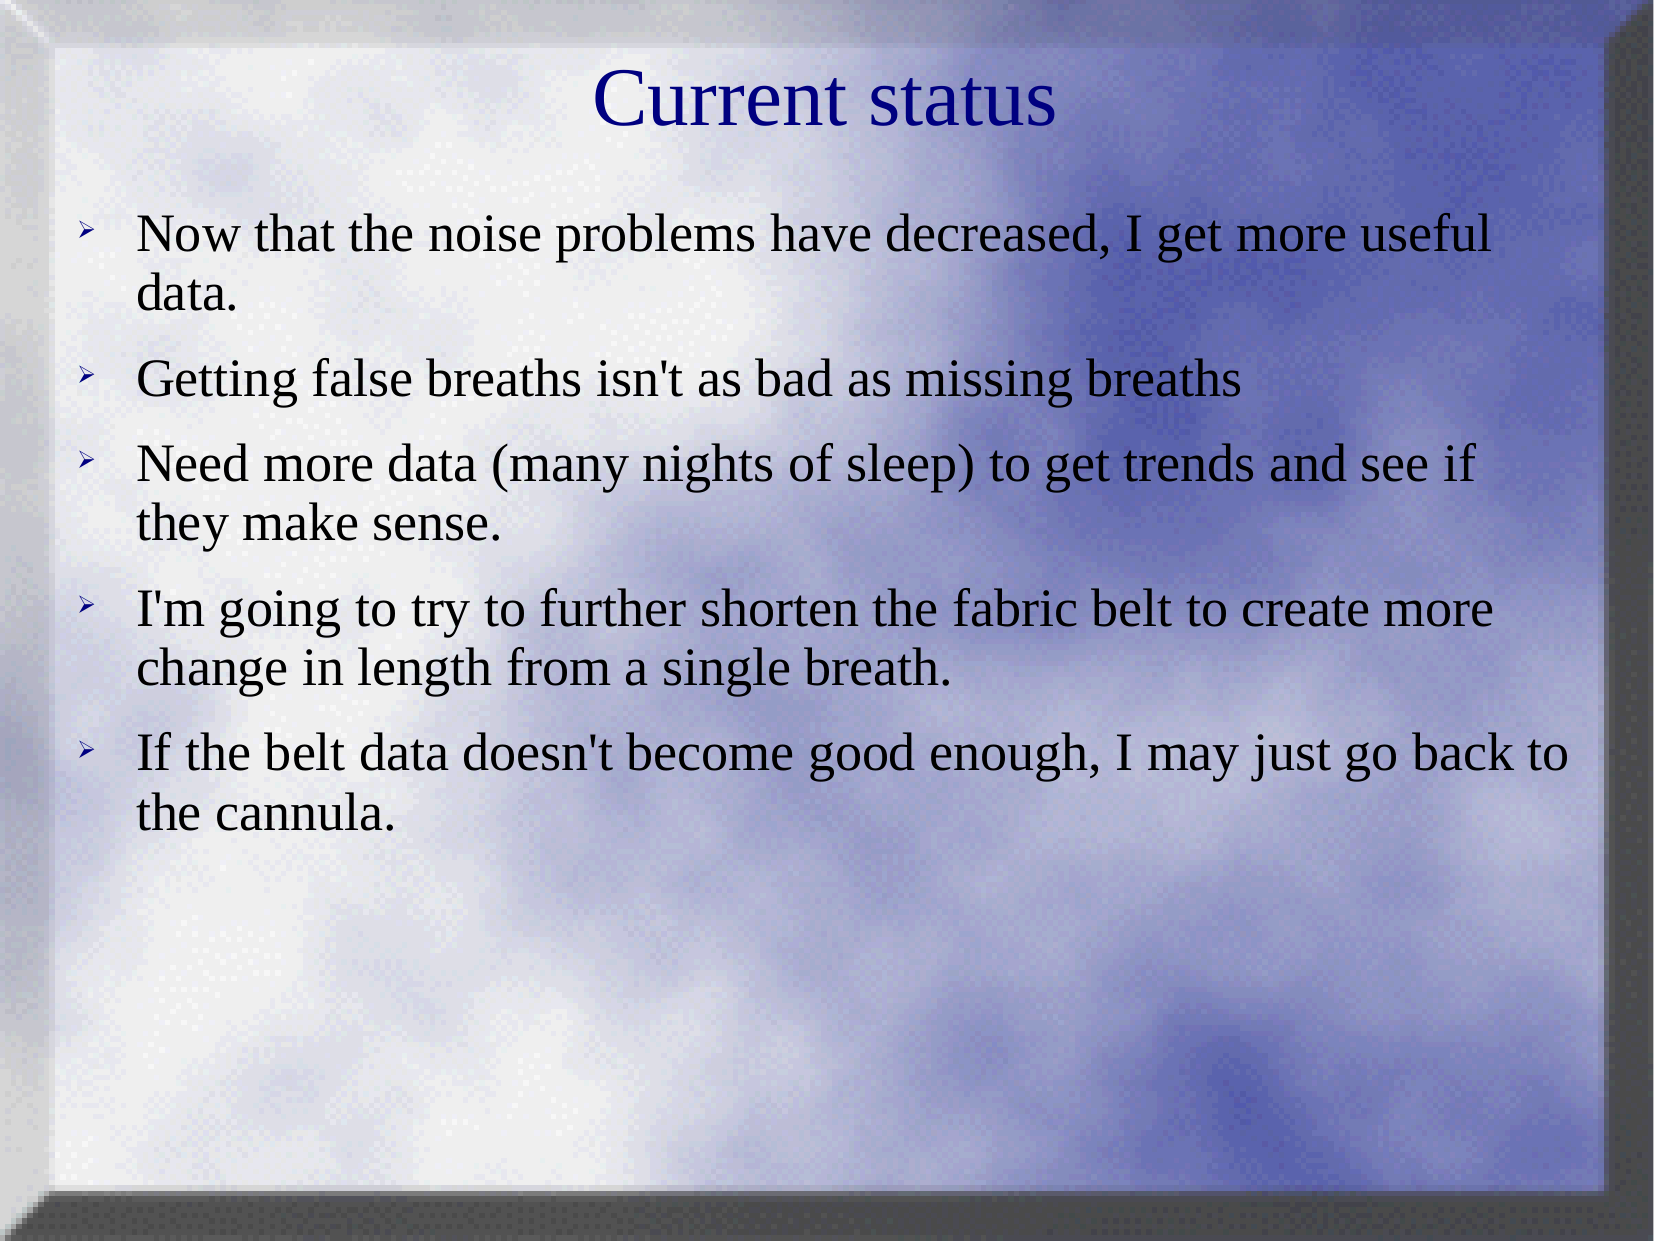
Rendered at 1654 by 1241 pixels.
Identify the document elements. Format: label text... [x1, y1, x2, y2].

picture [0, 0, 1654, 1241]
list Now that the noise problems have decreased, I get more useful data. Getting false breaths isn't as bad as missing breaths Need more data (many nights of sleep) to get trends and see if they make sense. I'm going to try to further shorten the fabric belt to create more change in length from a single breath. If the belt data doesn't become good enough, I may just go back to the cannula. [77, 203, 1575, 842]
title Current status [117, 43, 1534, 151]
